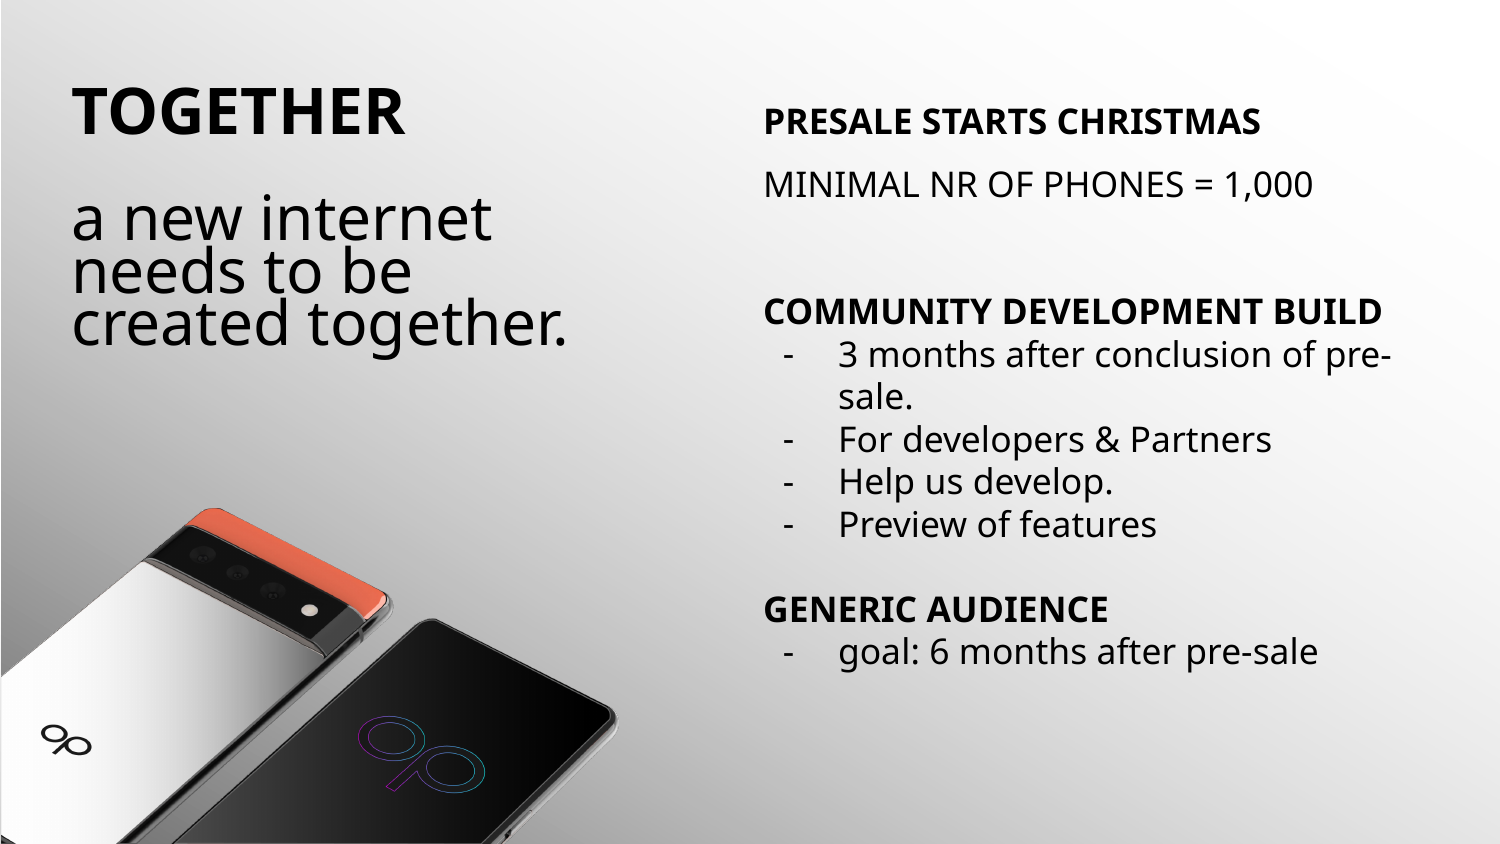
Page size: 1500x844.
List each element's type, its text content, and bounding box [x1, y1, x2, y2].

text_box PRESALE STARTS CHRISTMAS MINIMAL NR OF PHONES = 1,000 COMMUNITY DEVELOPMENT BUILD 3 months after conclusion of pre-sale. For developers & Partners Help us develop. Preview of features GENERIC AUDIENCE goal: 6 months after pre-sale [673, 84, 1418, 444]
picture [0, 0, 1500, 844]
text_box TOGETHER a new internet needs to be created together. [56, 75, 652, 248]
